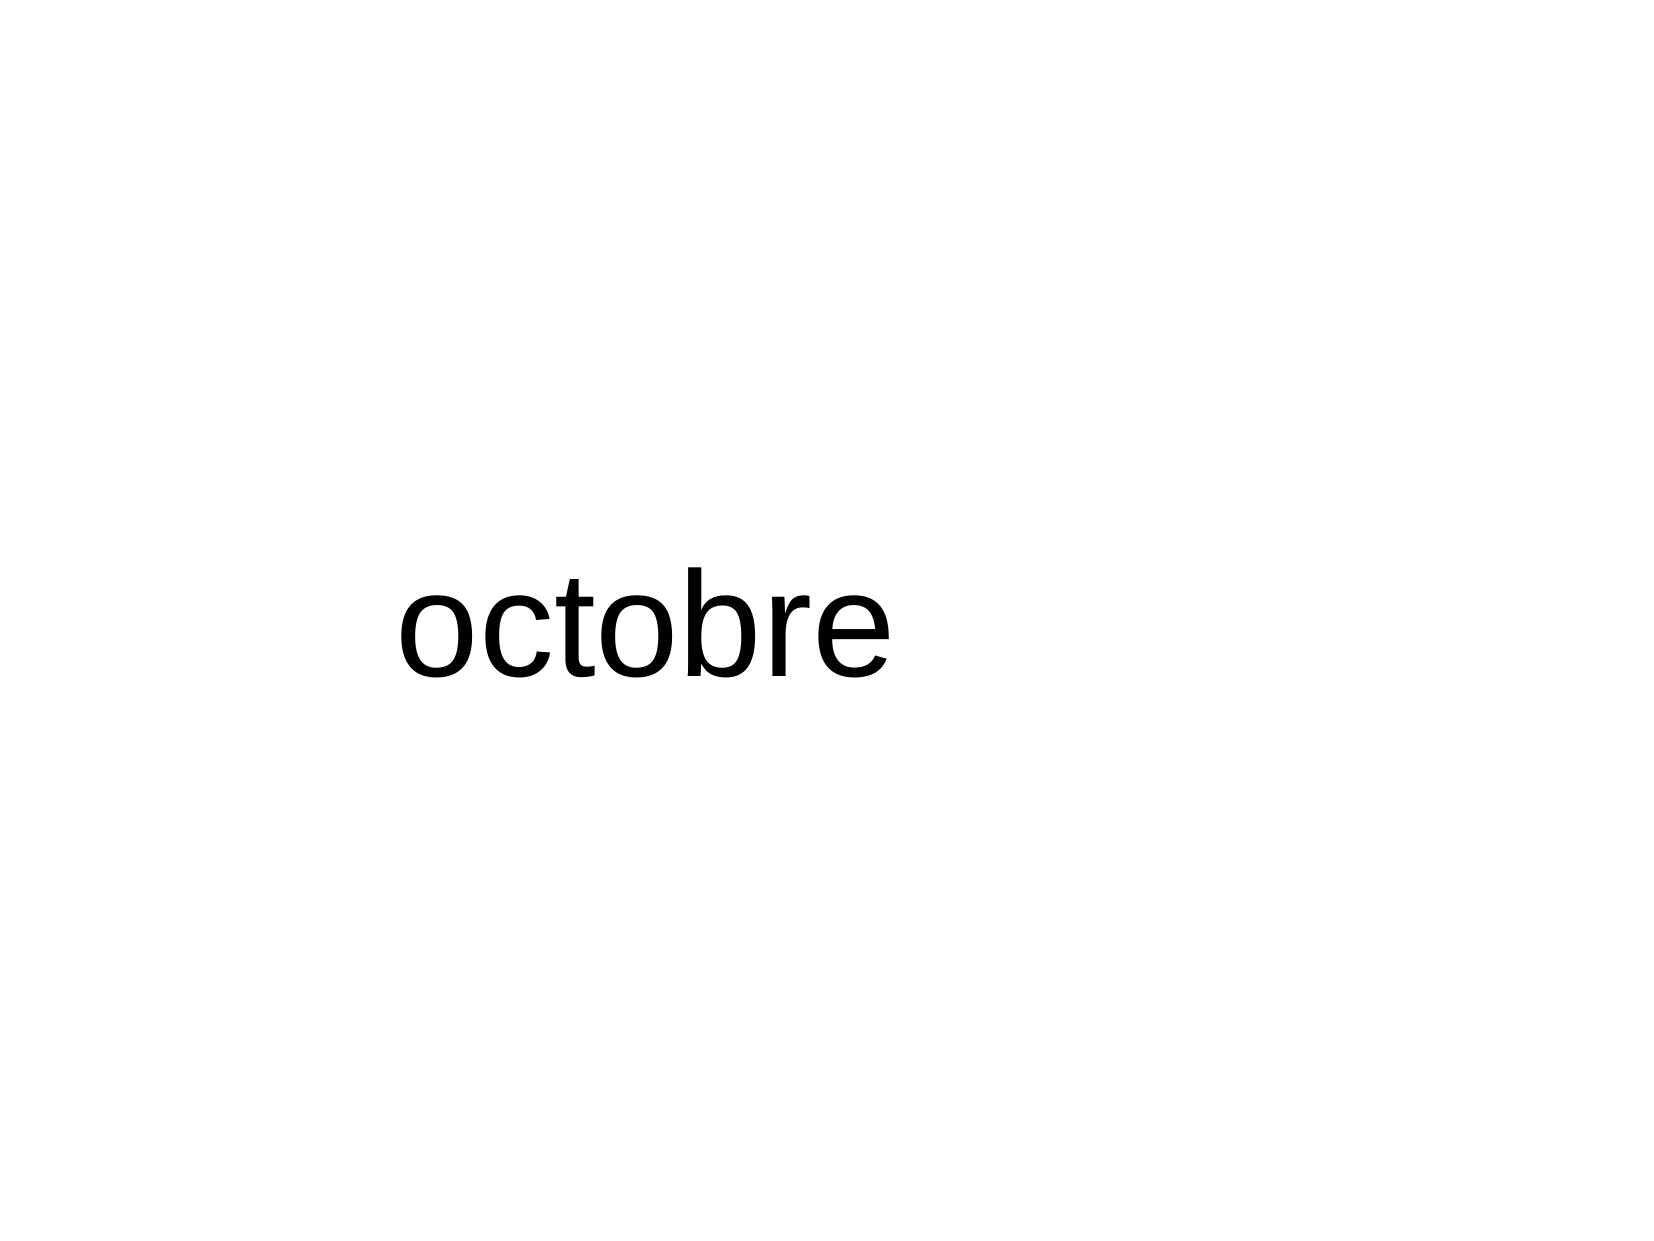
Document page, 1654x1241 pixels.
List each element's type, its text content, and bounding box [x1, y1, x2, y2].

text_box octobre [380, 533, 1279, 717]
